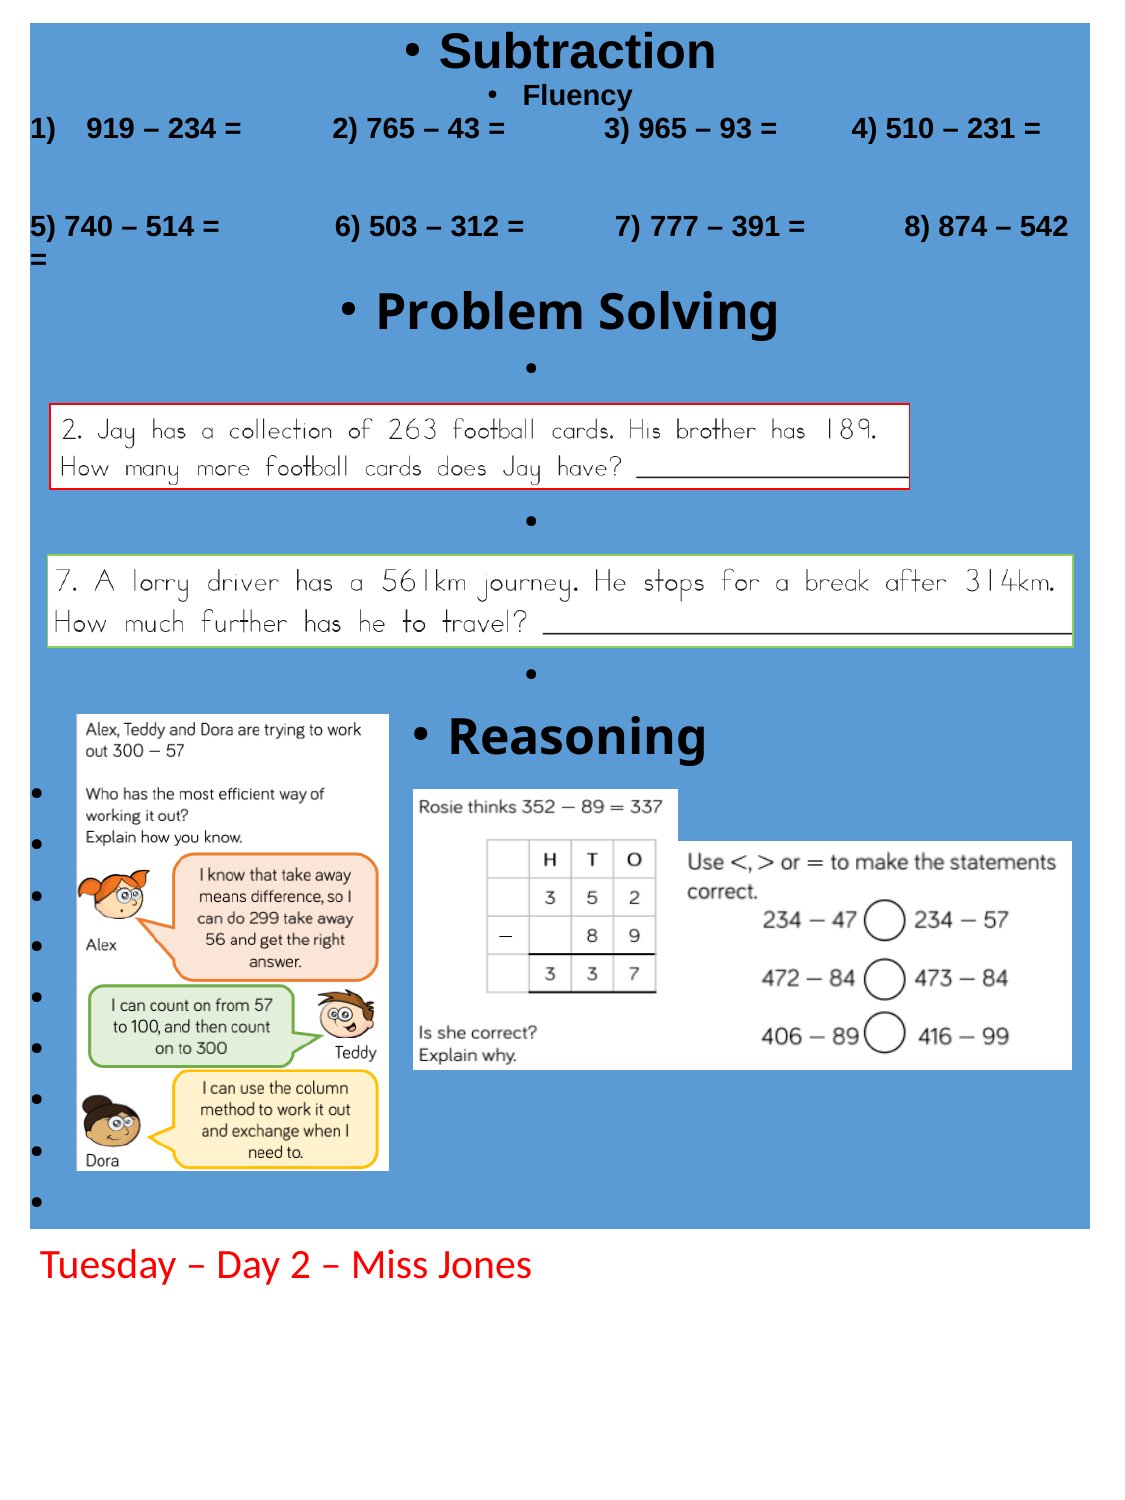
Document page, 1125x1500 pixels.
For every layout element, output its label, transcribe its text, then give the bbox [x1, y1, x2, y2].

picture [76, 714, 389, 1171]
text_box Tuesday – Day 2 – Miss Jones [24, 1228, 908, 1295]
table_cell Reasoning [30, 701, 1090, 1229]
picture [413, 789, 1072, 1070]
picture [48, 556, 1072, 647]
table_cell Problem Solving [30, 276, 1090, 701]
table_header Subtraction Fluency 919 – 234 = 2) 765 – 43 = 3) 965 – 93 = 4) 510 – 231 = 5) 740 – 514 = 6) 503 – 312 = 7) 777 – 391 = 8) 874 – 542 = [30, 23, 1090, 276]
picture [50, 404, 909, 488]
